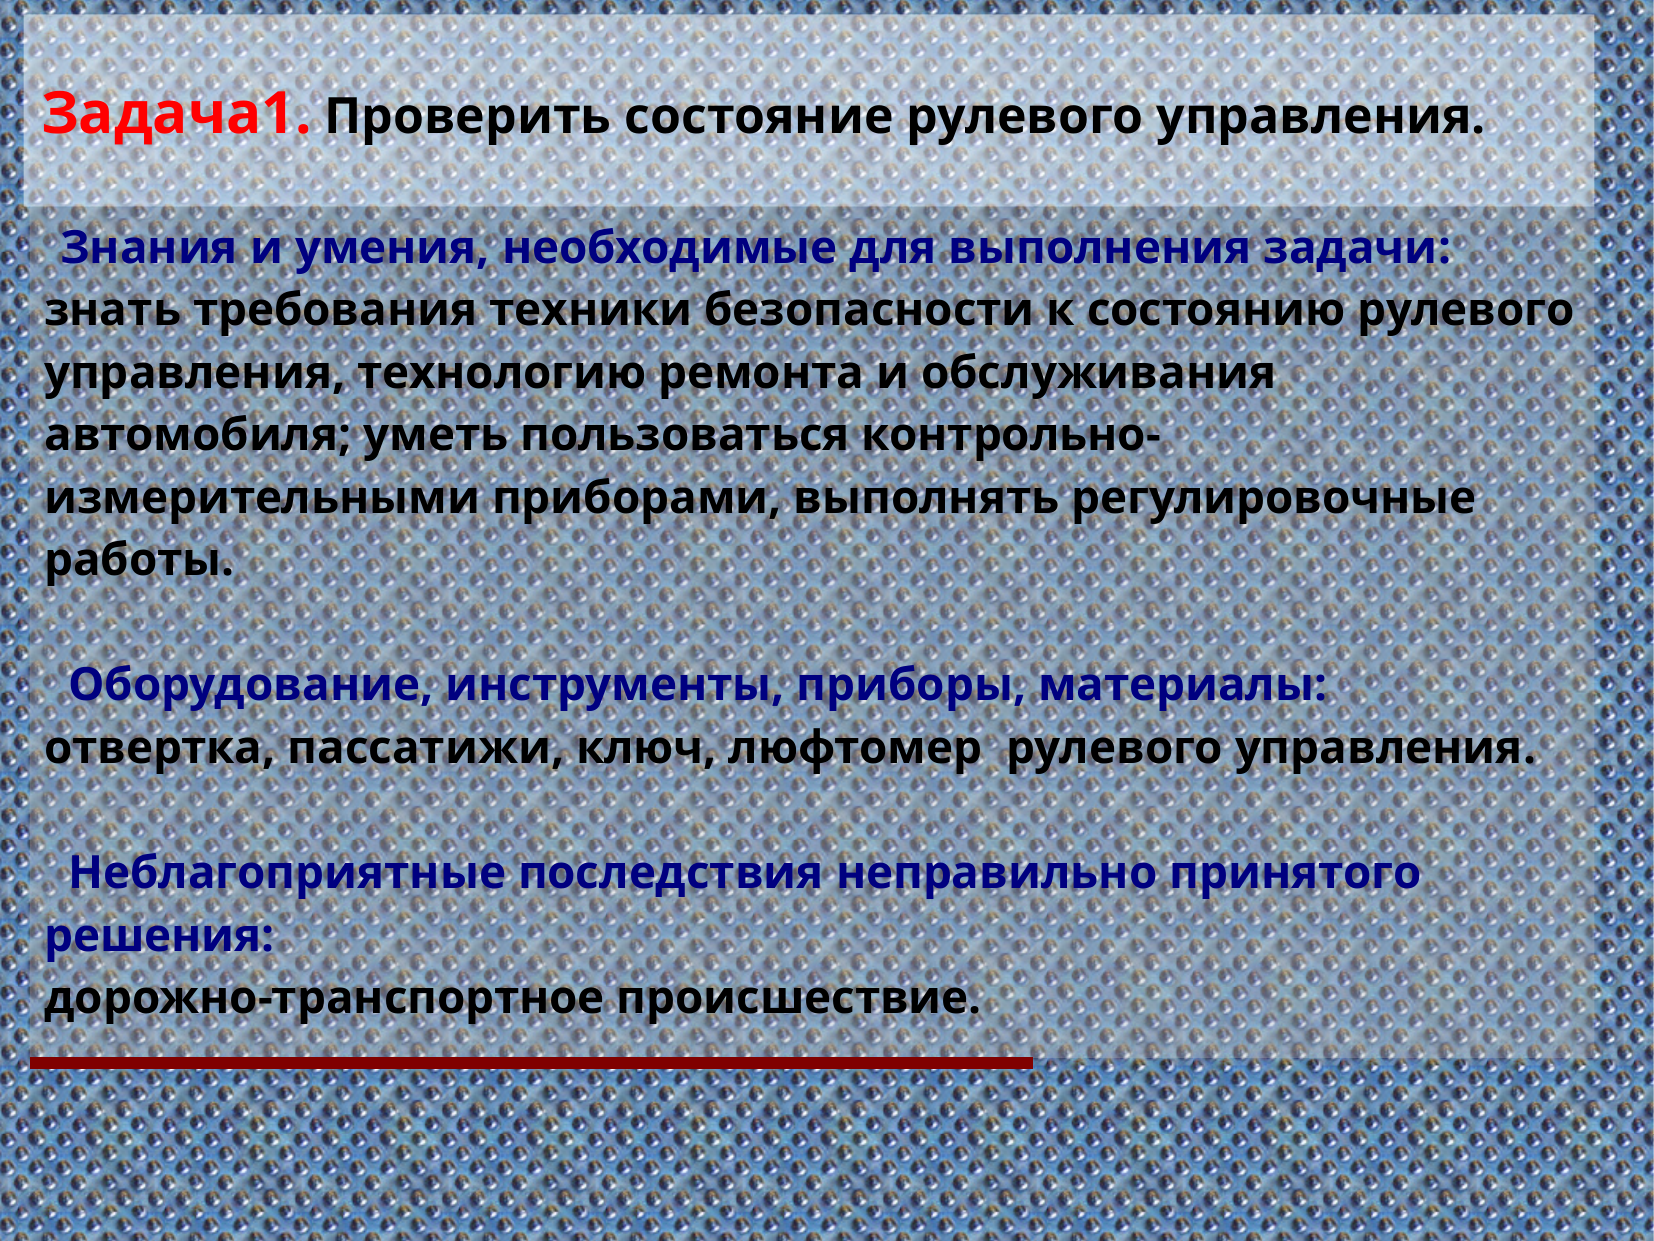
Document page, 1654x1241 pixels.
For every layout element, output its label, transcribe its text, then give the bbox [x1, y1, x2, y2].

text_box Знания и умения, необходимые для выполнения задачи: знать требования техники безопасности к состоянию рулевого управления, технологию ремонта и обслуживания автомобиля; уметь пользоваться контрольно-измерительными приборами, выполнять регулировочные работы. Оборудование, инструменты, приборы, материалы: отвертка, пассатижи, ключ, люфтомер рулевого управления. Неблагоприятные последствия неправильно принятого решения: дорожно-транспортное происшествие. [29, 206, 1595, 1059]
title Задача1. Проверить состояние рулевого управления. [23, 14, 1595, 207]
picture [0, 0, 1654, 1241]
